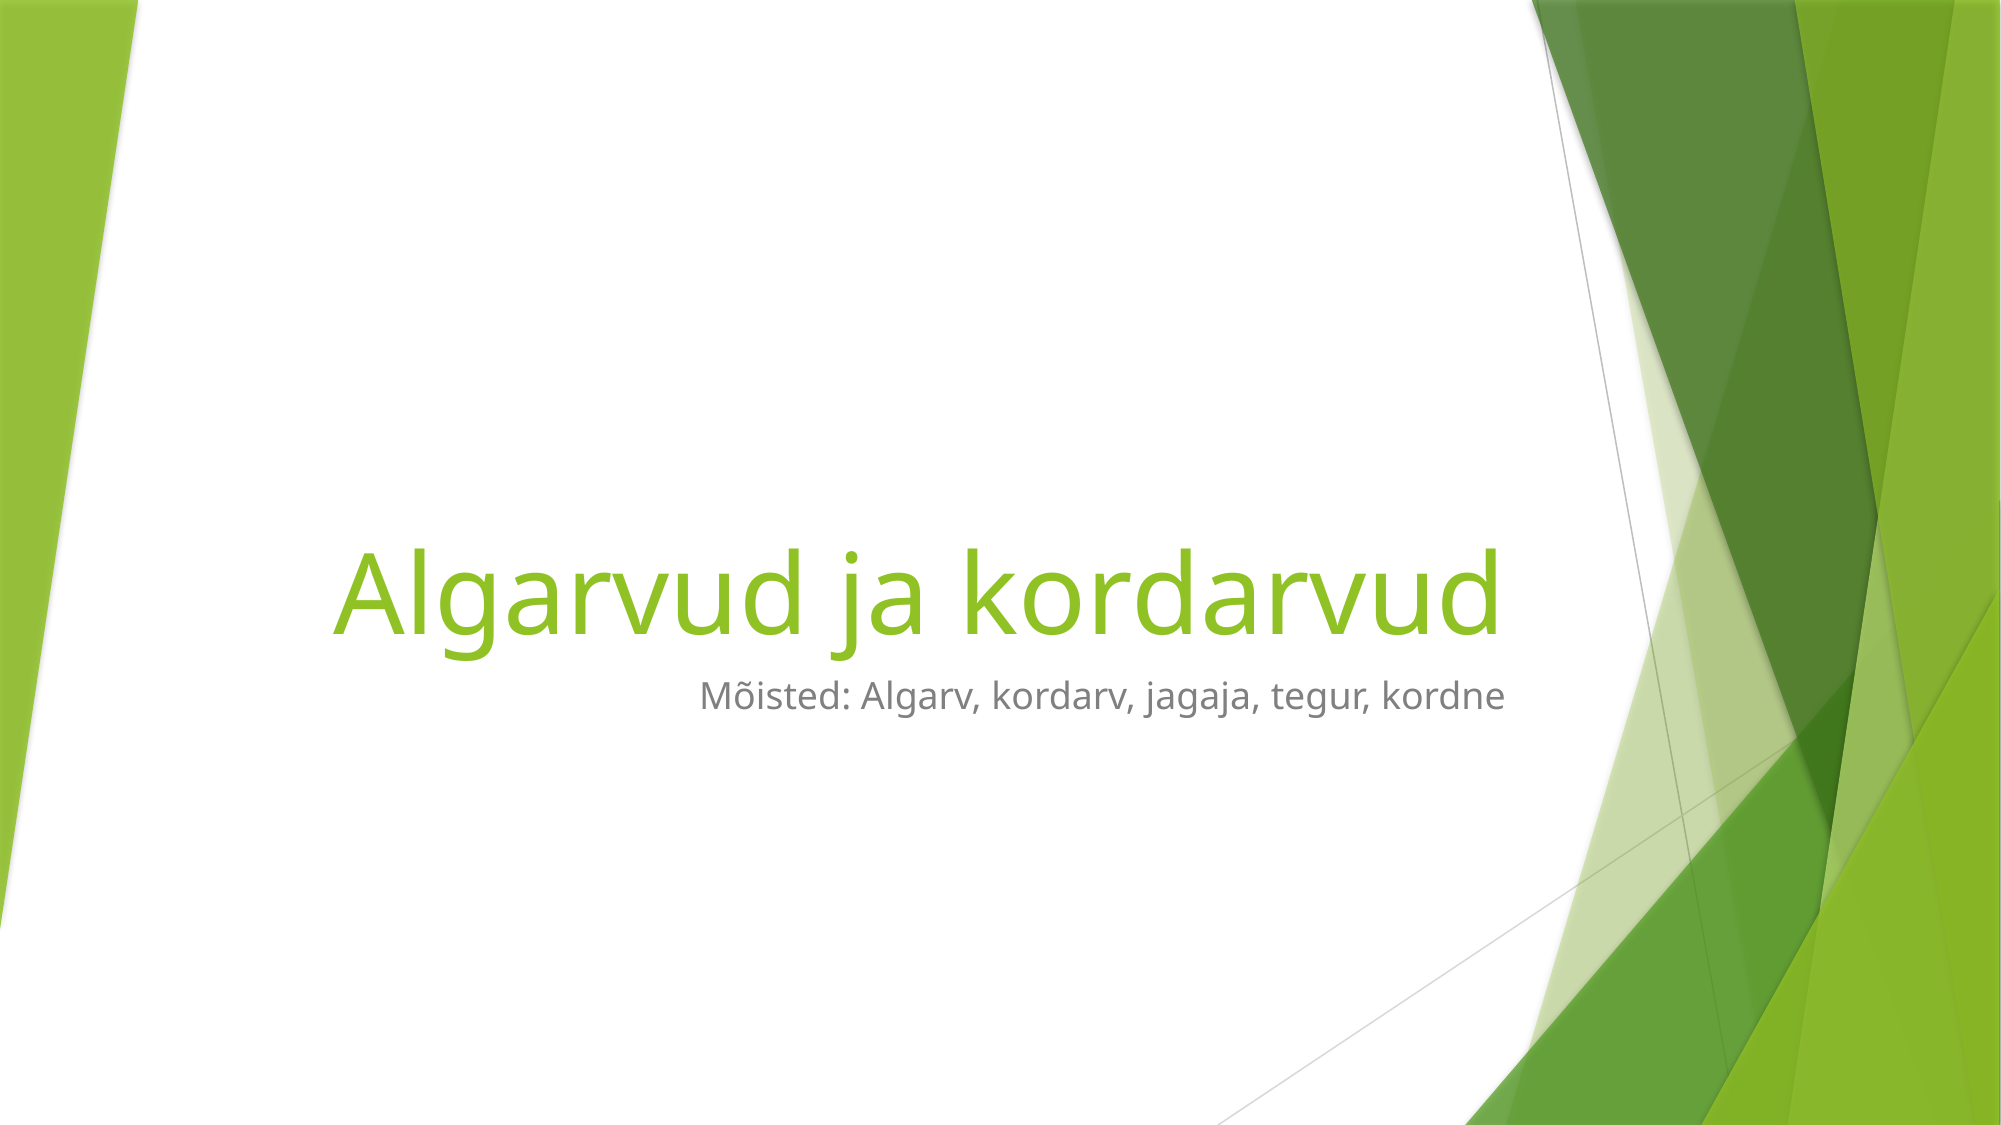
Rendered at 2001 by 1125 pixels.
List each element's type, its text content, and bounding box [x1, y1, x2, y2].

title Algarvud ja kordarvud [247, 394, 1522, 664]
subtitle Mõisted: Algarv, kordarv, jagaja, tegur, kordne [247, 664, 1522, 845]
